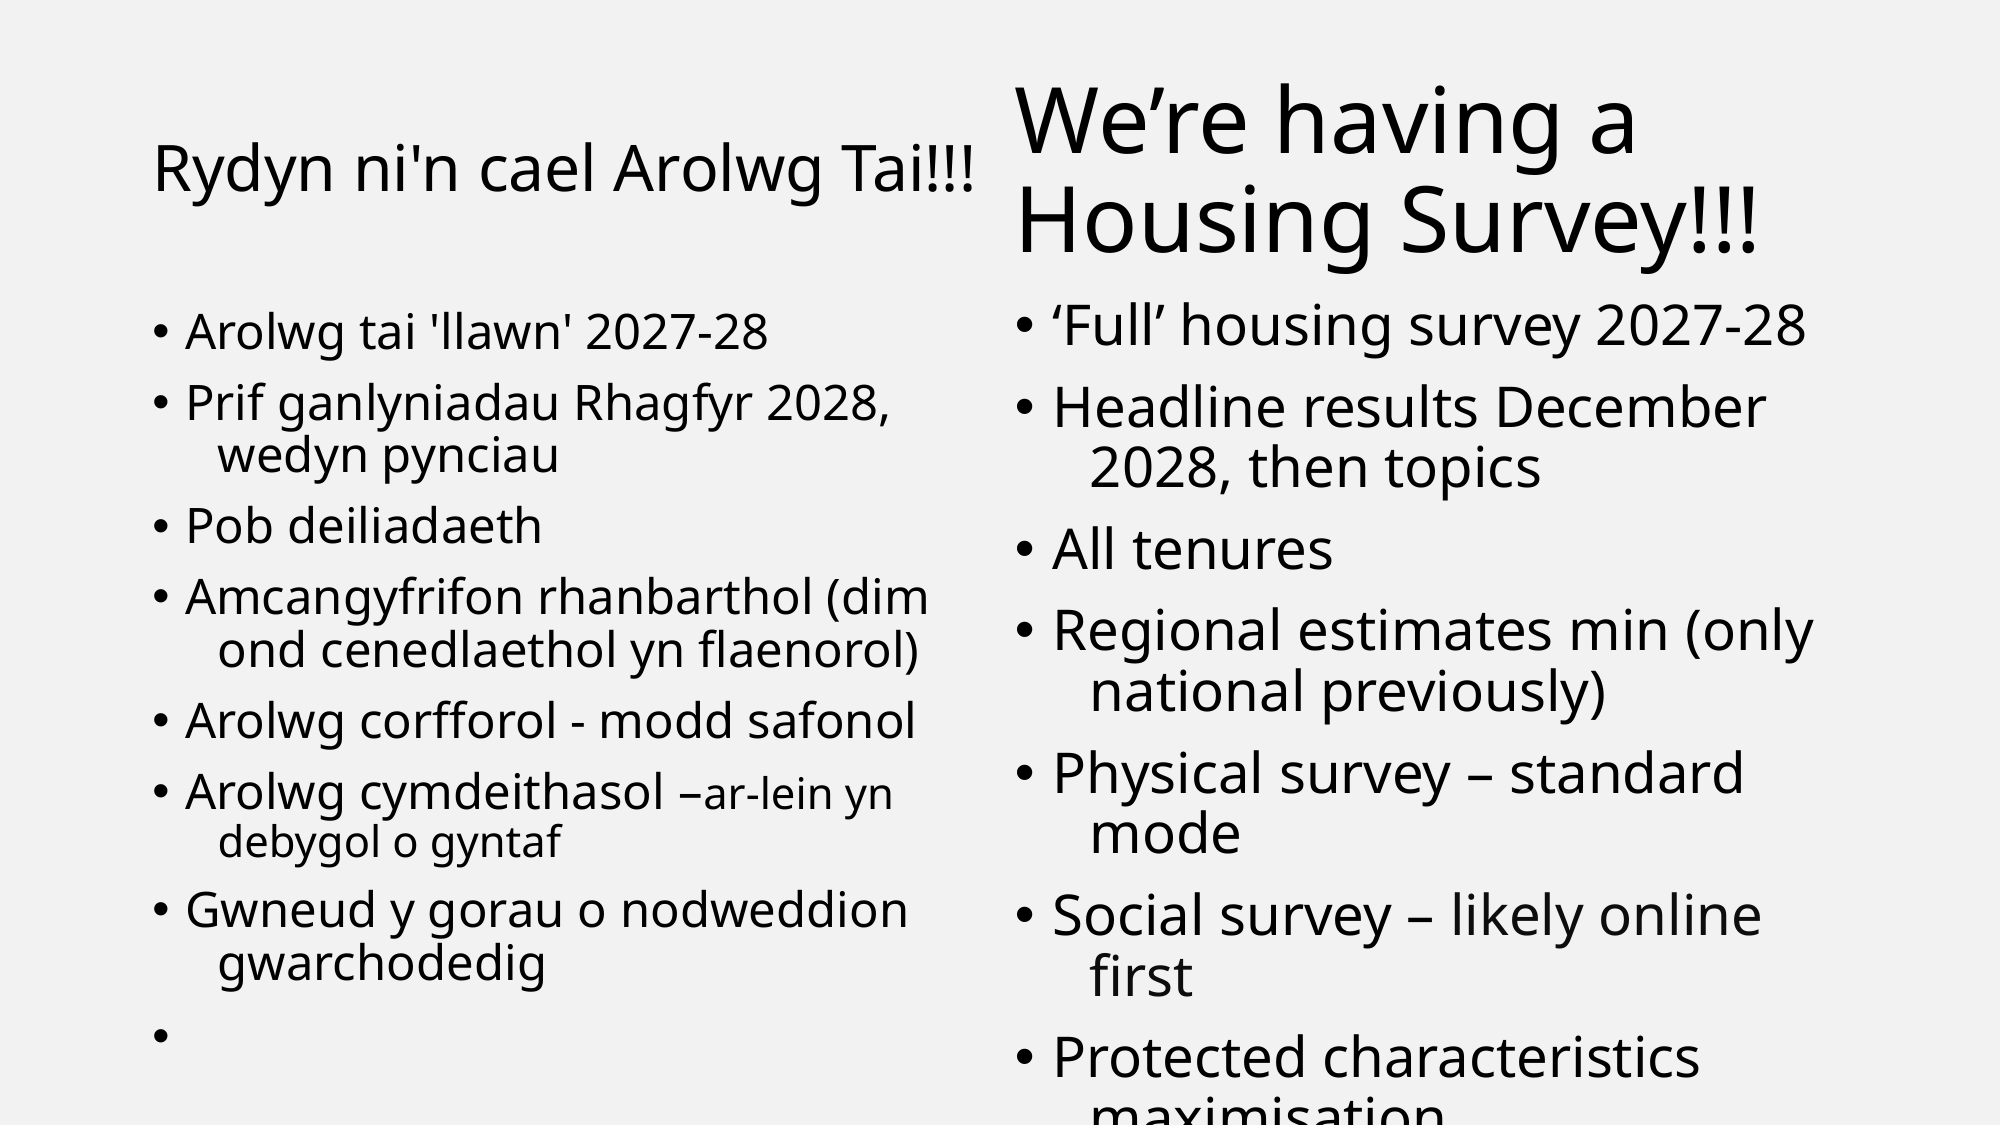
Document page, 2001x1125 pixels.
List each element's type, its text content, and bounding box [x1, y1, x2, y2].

text_box ‘Full’ housing survey 2027-28 Headline results December 2028, then topics All tenures Regional estimates min (only national previously) Physical survey – standard mode Social survey – likely online first Protected characteristics maximisation [999, 289, 1863, 1004]
list Arolwg tai 'llawn' 2027-28 Prif ganlyniadau Rhagfyr 2028, wedyn pynciau Pob deiliadaeth Amcangyfrifon rhanbarthol (dim ond cenedlaethol yn flaenorol) Arolwg corfforol - modd safonol Arolwg cymdeithasol –ar-lein yn debygol o gyntaf Gwneud y gorau o nodweddion gwarchodedig [137, 299, 1000, 1014]
text_box We’re having a Housing Survey!!! [999, 64, 1863, 283]
title Rydyn ni'n cael Arolwg Tai!!! [137, 59, 1000, 278]
